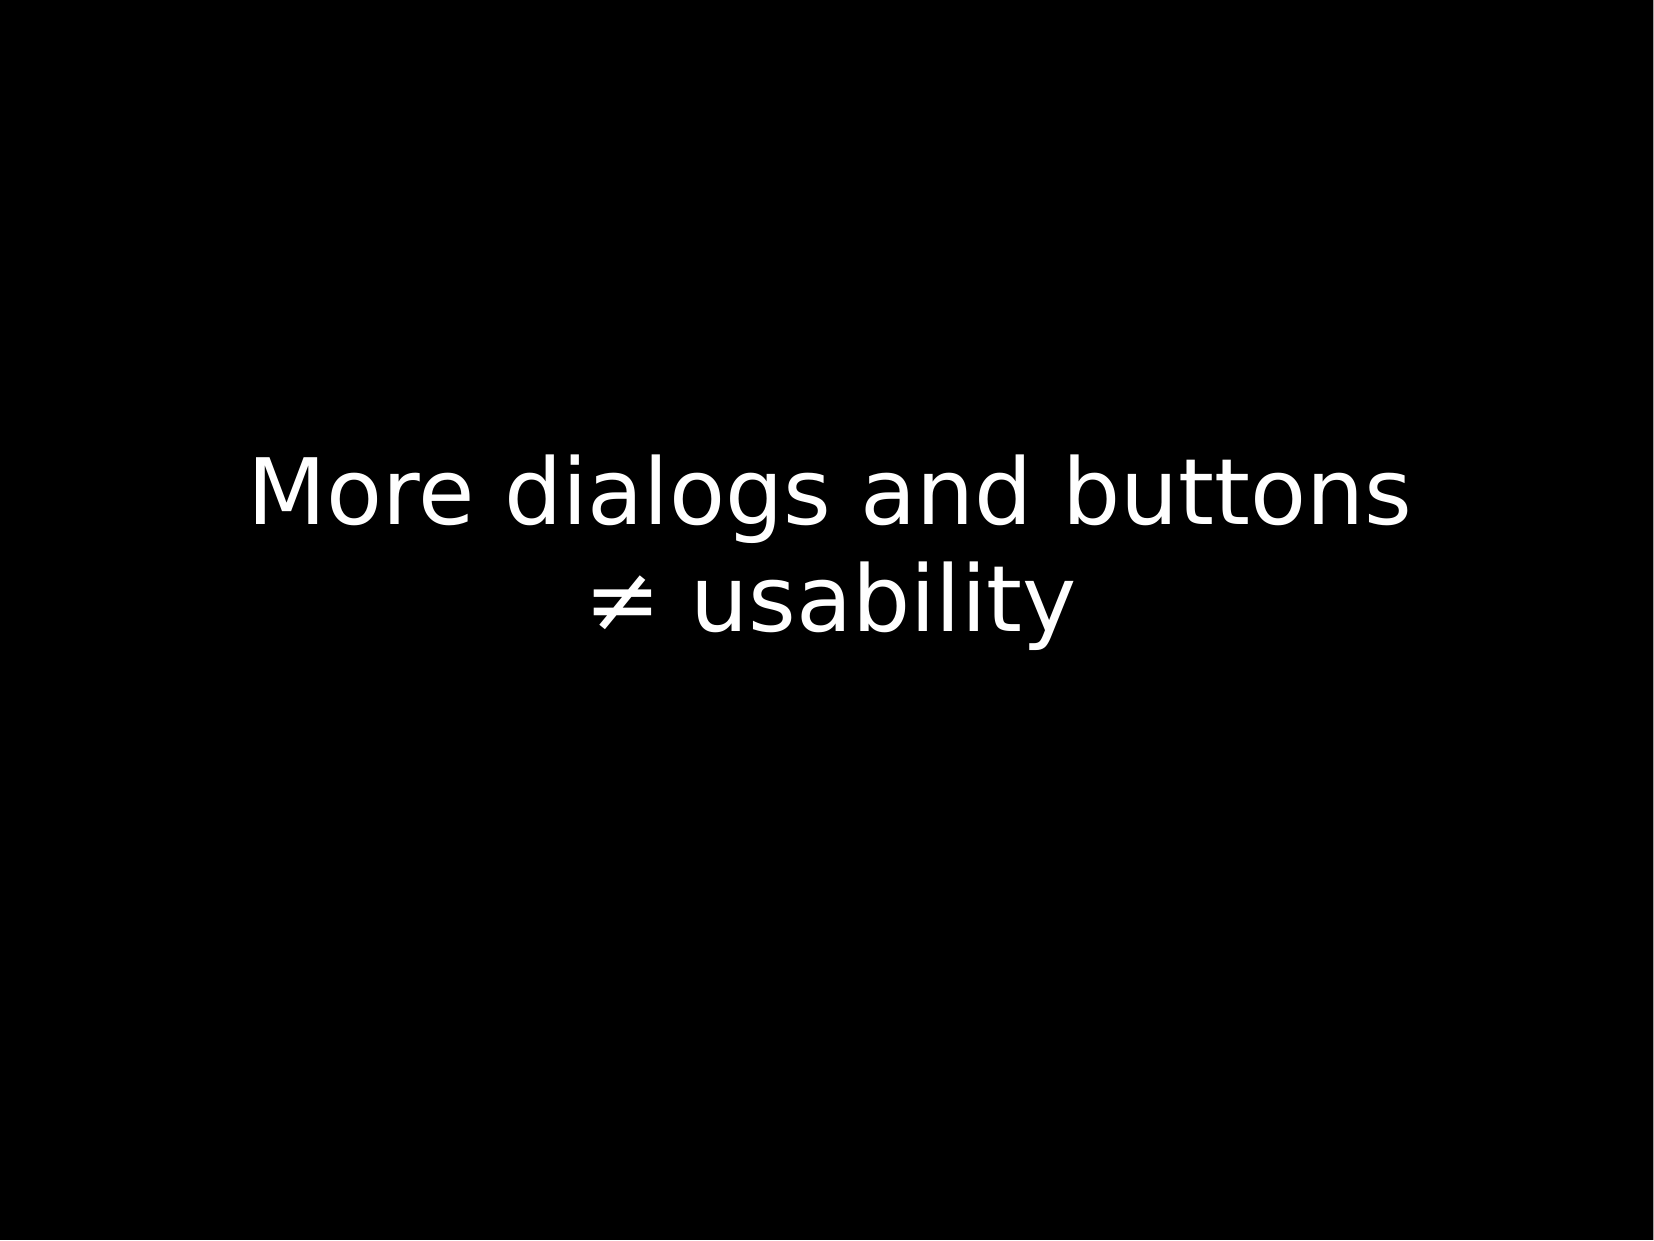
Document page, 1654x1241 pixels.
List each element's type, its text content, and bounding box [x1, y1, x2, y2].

title More dialogs and buttons ≠ usability [86, 439, 1576, 654]
